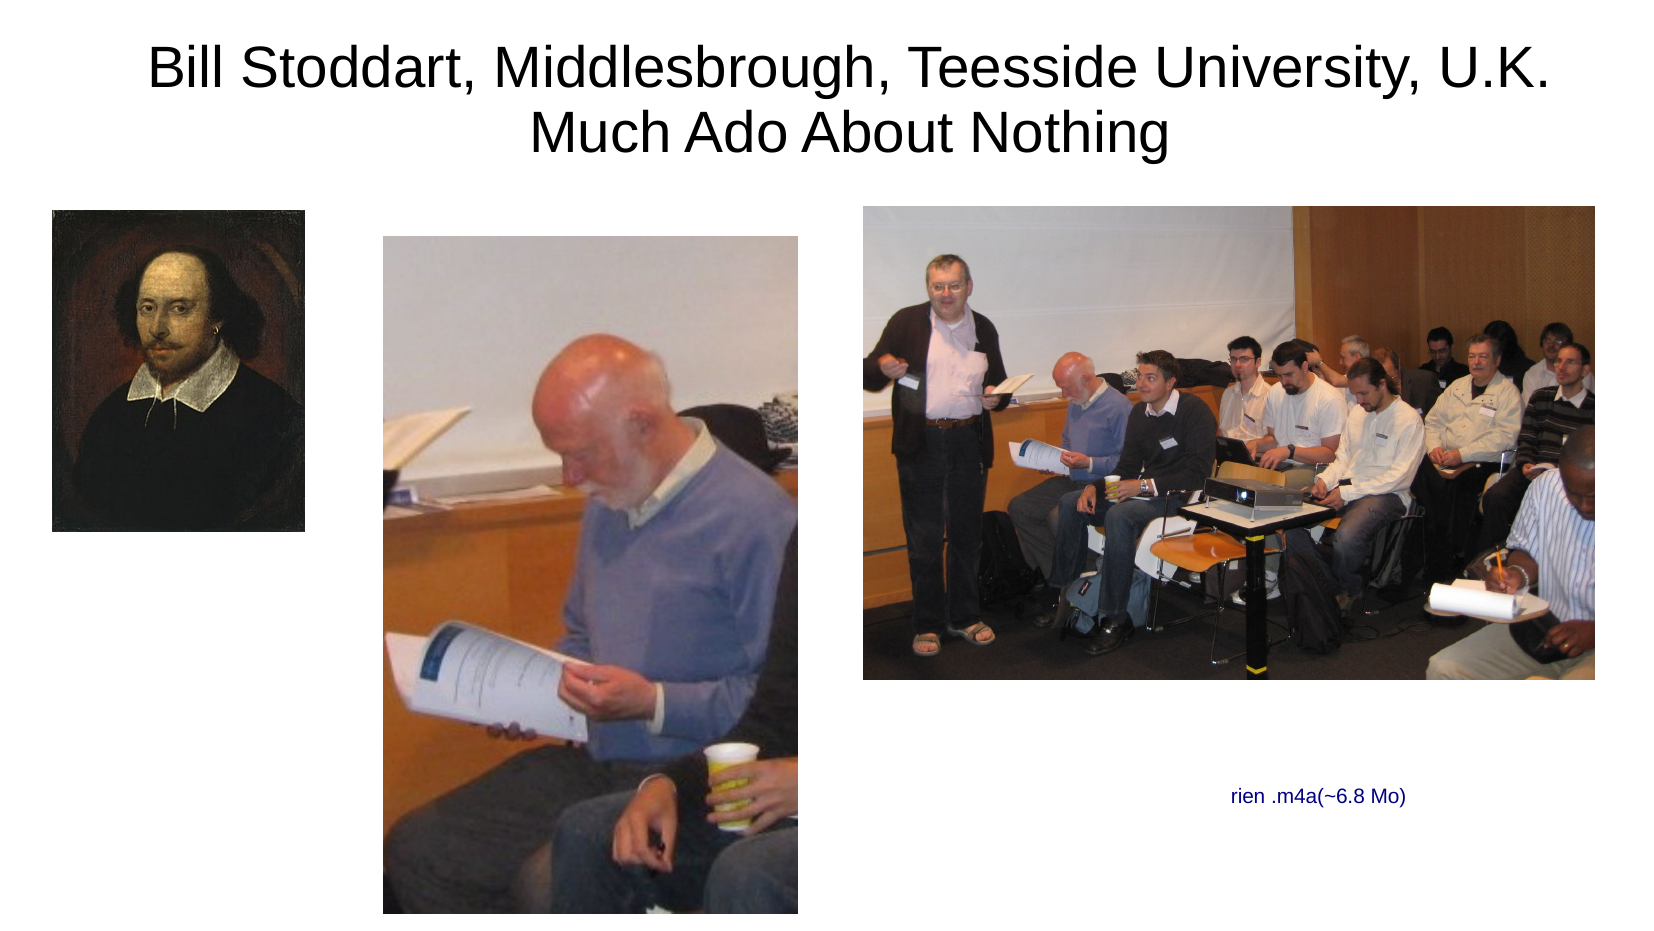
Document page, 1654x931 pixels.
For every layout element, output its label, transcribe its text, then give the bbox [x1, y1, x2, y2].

picture [383, 236, 798, 914]
title Bill Stoddart, Middlesbrough, Teesside University, U.K. Much Ado About Nothing [106, 21, 1595, 178]
picture [863, 206, 1595, 680]
picture [52, 210, 305, 532]
text_box rien .m4a(~6.8 Mo) [1216, 777, 1428, 816]
